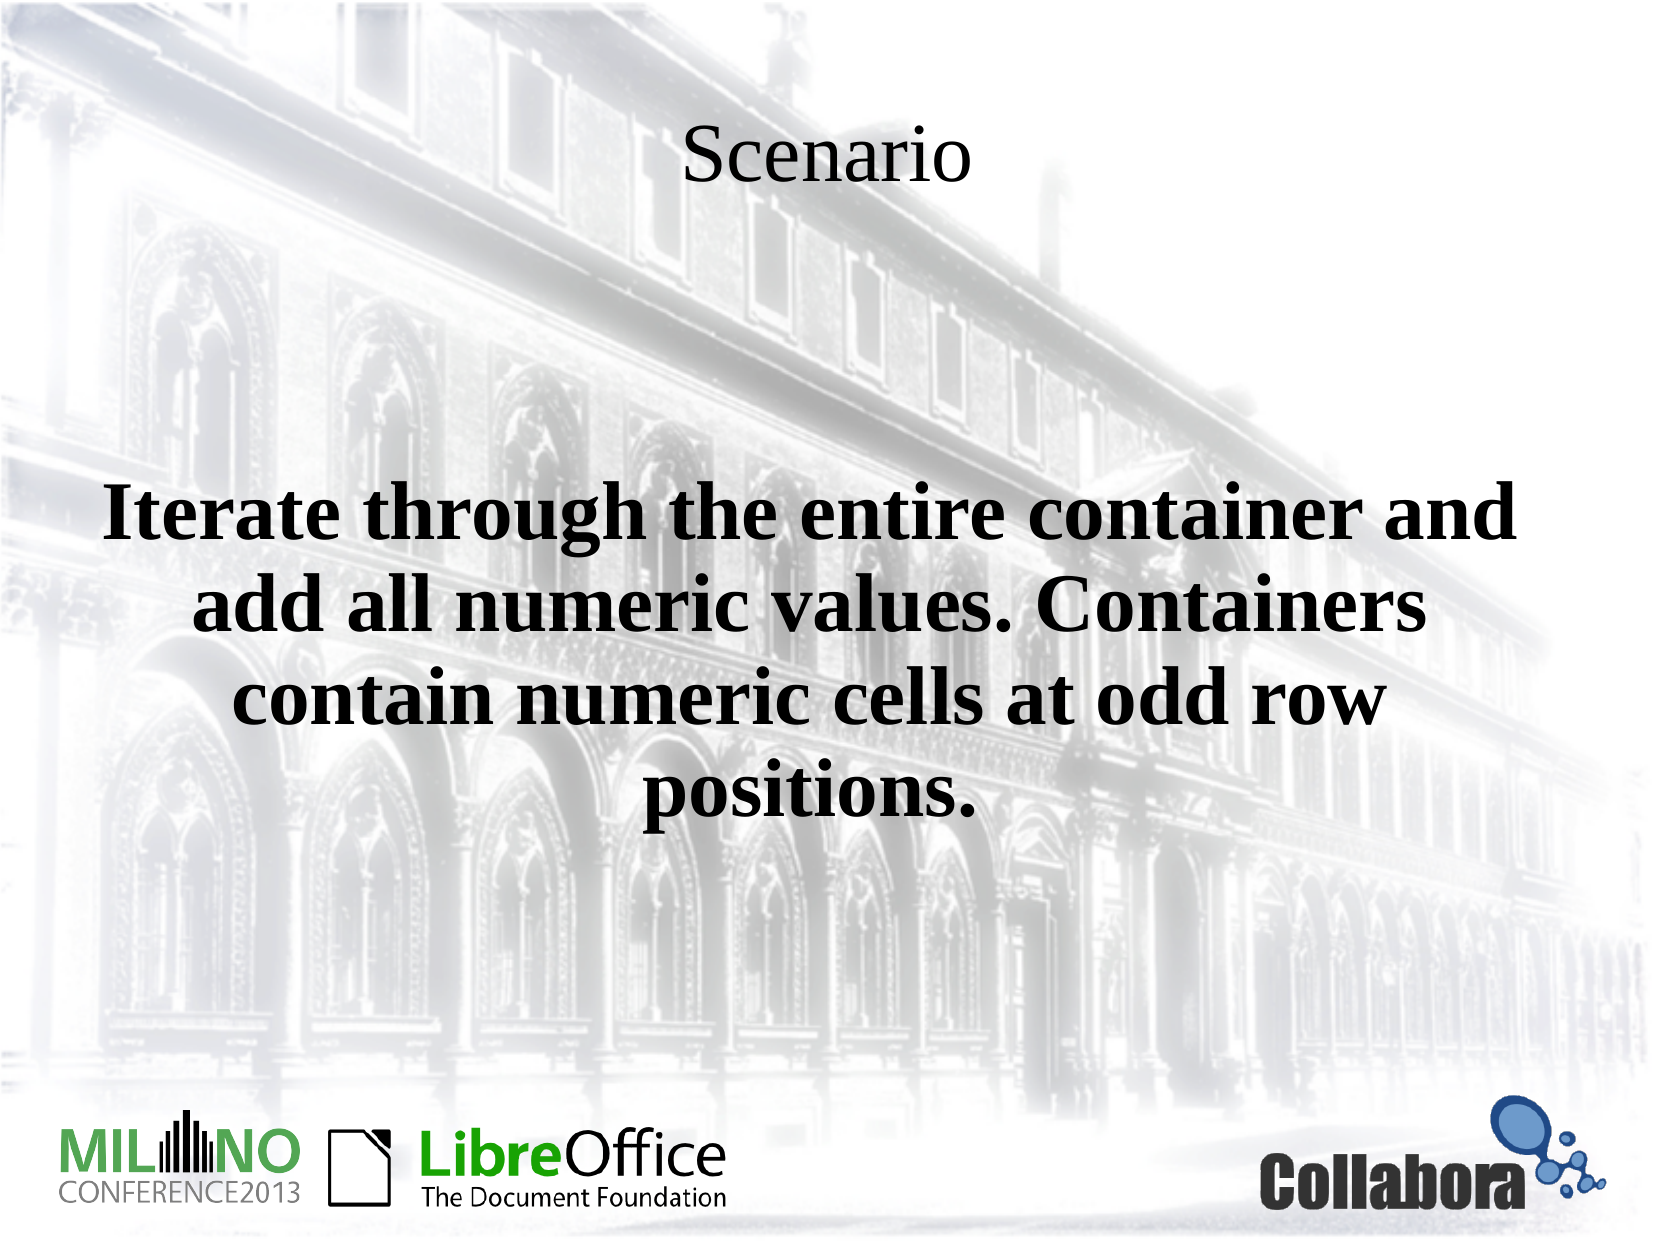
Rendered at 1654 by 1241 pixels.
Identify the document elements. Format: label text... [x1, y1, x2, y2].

picture [0, 2, 1652, 1241]
subtitle Iterate through the entire container and add all numeric values. Containers contain numeric cells at odd row positions. [82, 290, 1538, 1010]
title Scenario [82, 49, 1571, 257]
